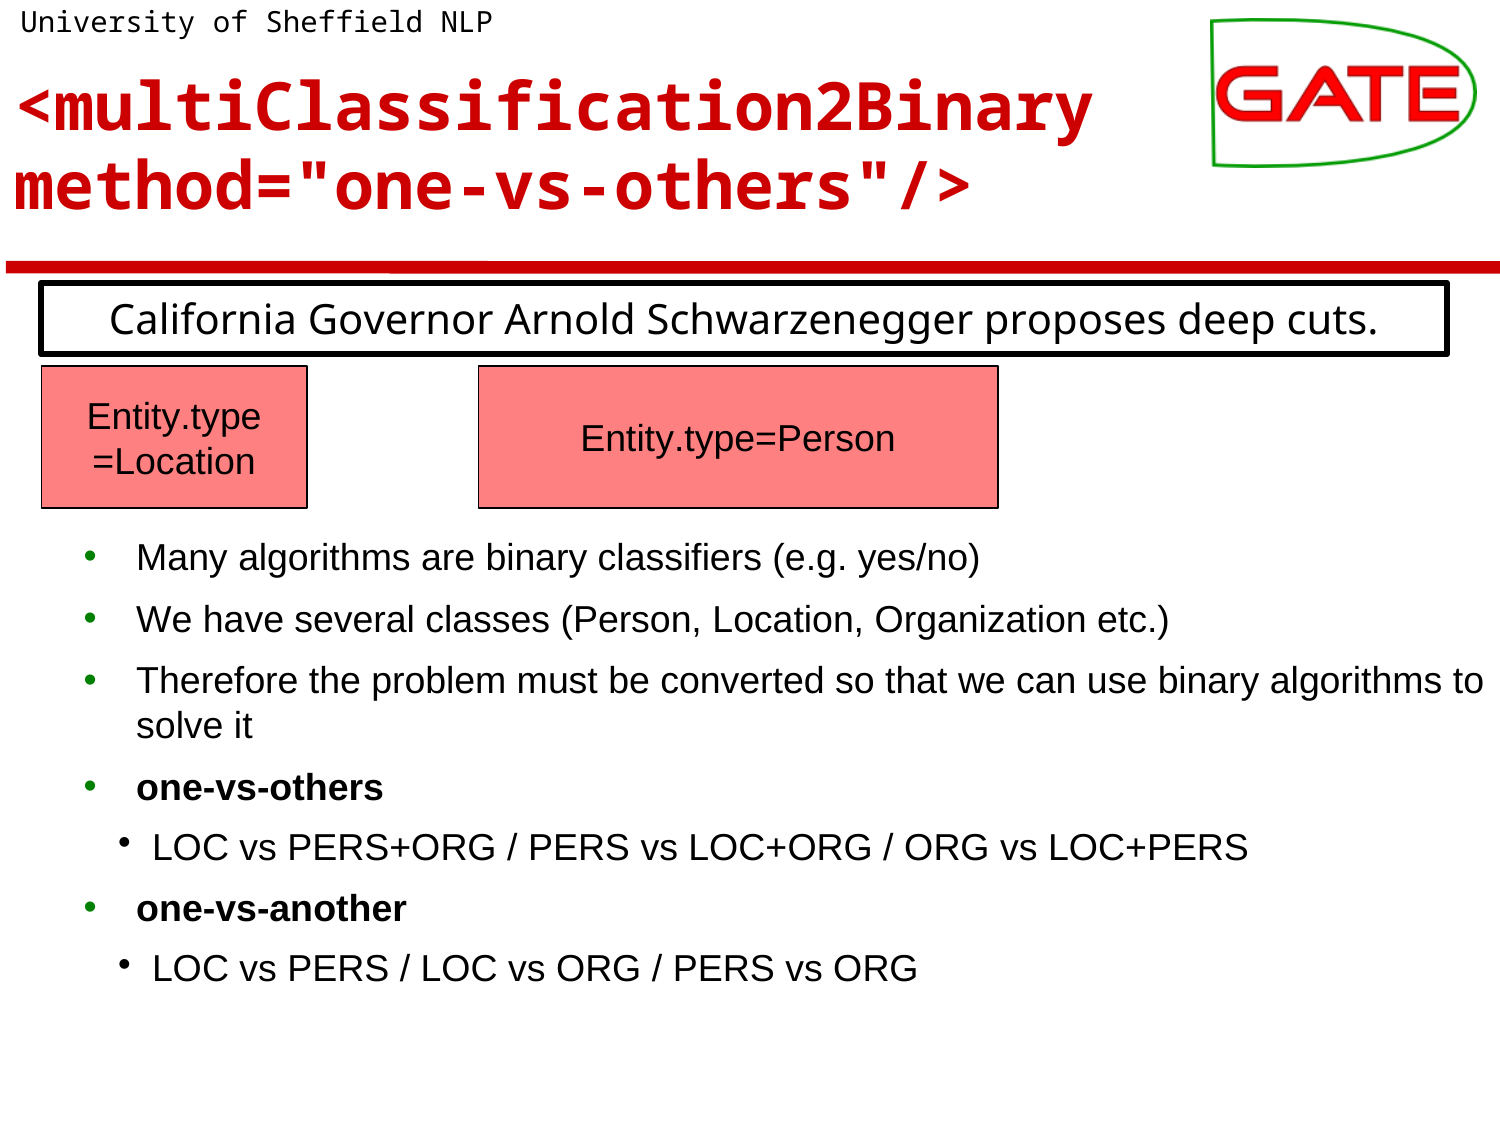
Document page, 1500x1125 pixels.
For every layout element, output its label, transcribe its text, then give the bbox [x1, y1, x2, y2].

picture [1210, 18, 1477, 168]
text_box Entity.type =Location [41, 366, 308, 508]
text_box California Governor Arnold Schwarzenegger proposes deep cuts. [41, 282, 1447, 355]
text_box Entity.type=Person [478, 366, 999, 508]
title <multiClassification2Binary method="one-vs-others"/> [0, 37, 1152, 254]
text_box Many algorithms are binary classifiers (e.g. yes/no) We have several classes (Person, Location, Organization etc.) Therefore the problem must be converted so that we can use binary algorithms to solve it one-vs-others LOC vs PERS+ORG / PERS vs LOC+ORG / ORG vs LOC+PERS one-vs-another LOC vs PERS / LOC vs ORG / PERS vs ORG [68, 525, 1500, 1105]
